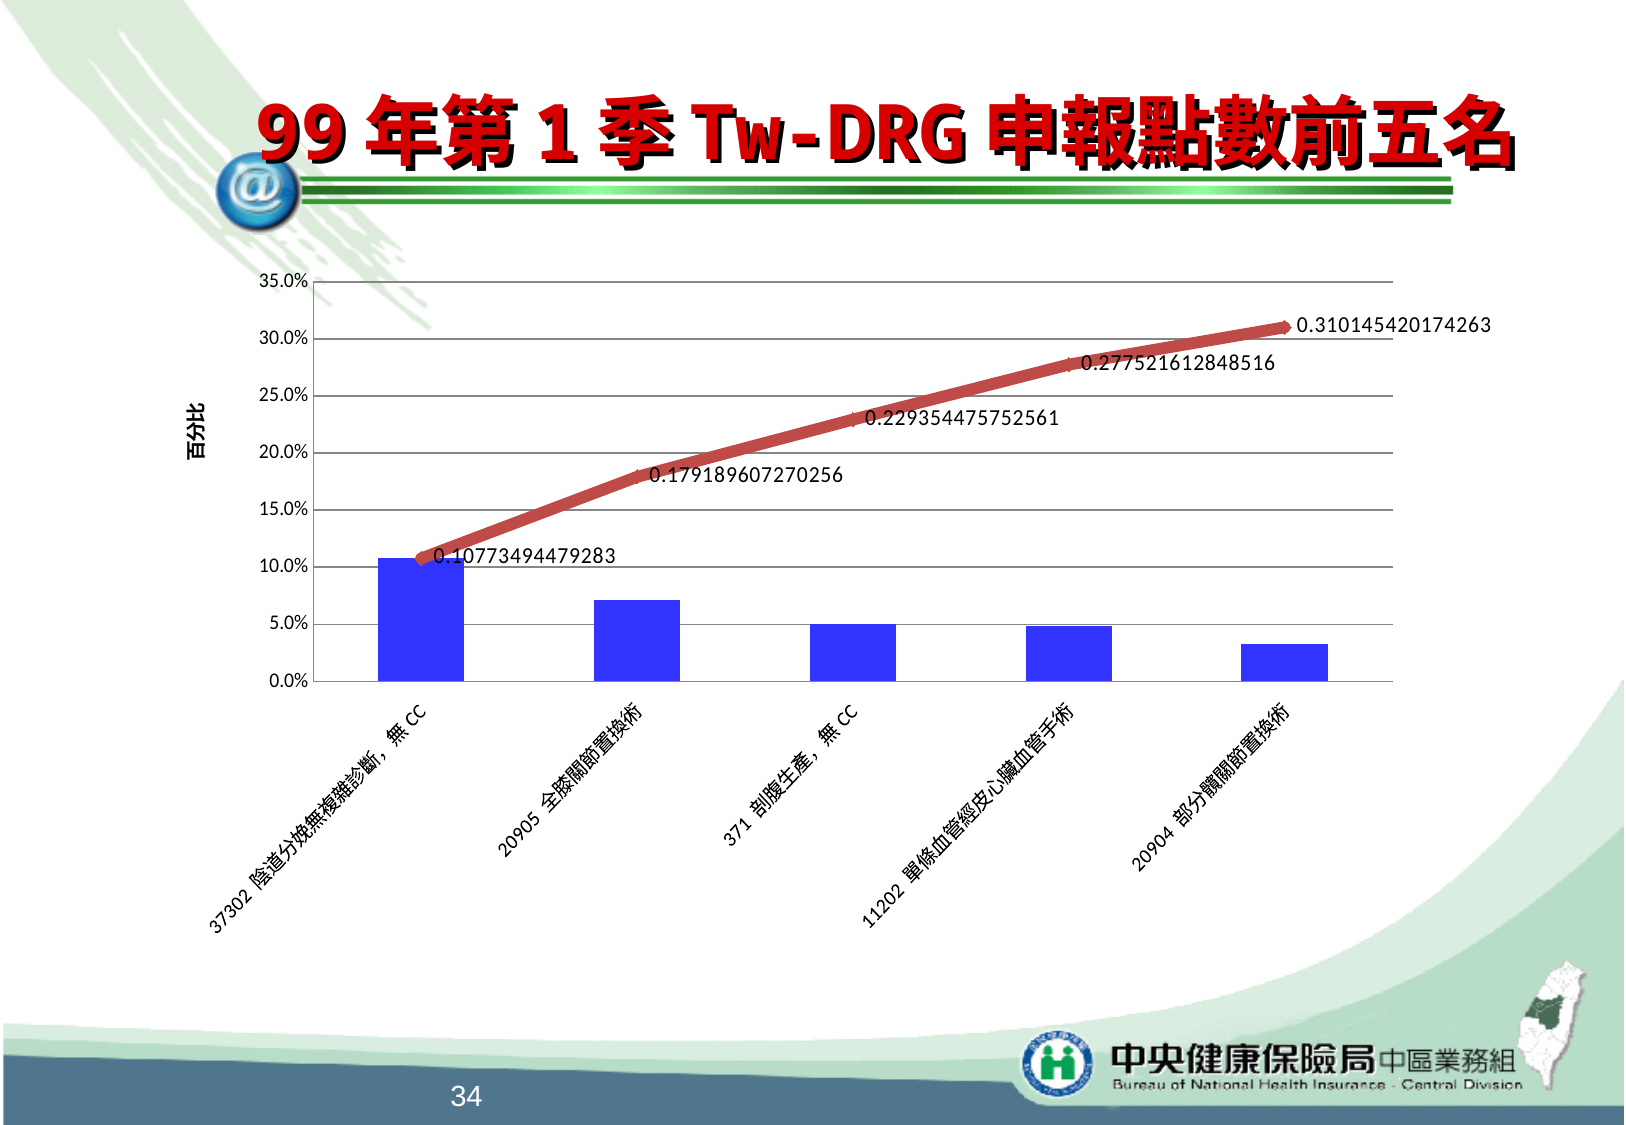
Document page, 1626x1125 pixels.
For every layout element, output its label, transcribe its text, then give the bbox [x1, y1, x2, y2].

chart [109, 257, 1493, 954]
title 99年第1季Tw-DRG申報點數前五名 [186, 35, 1586, 223]
text_box [435, 1065, 815, 1125]
